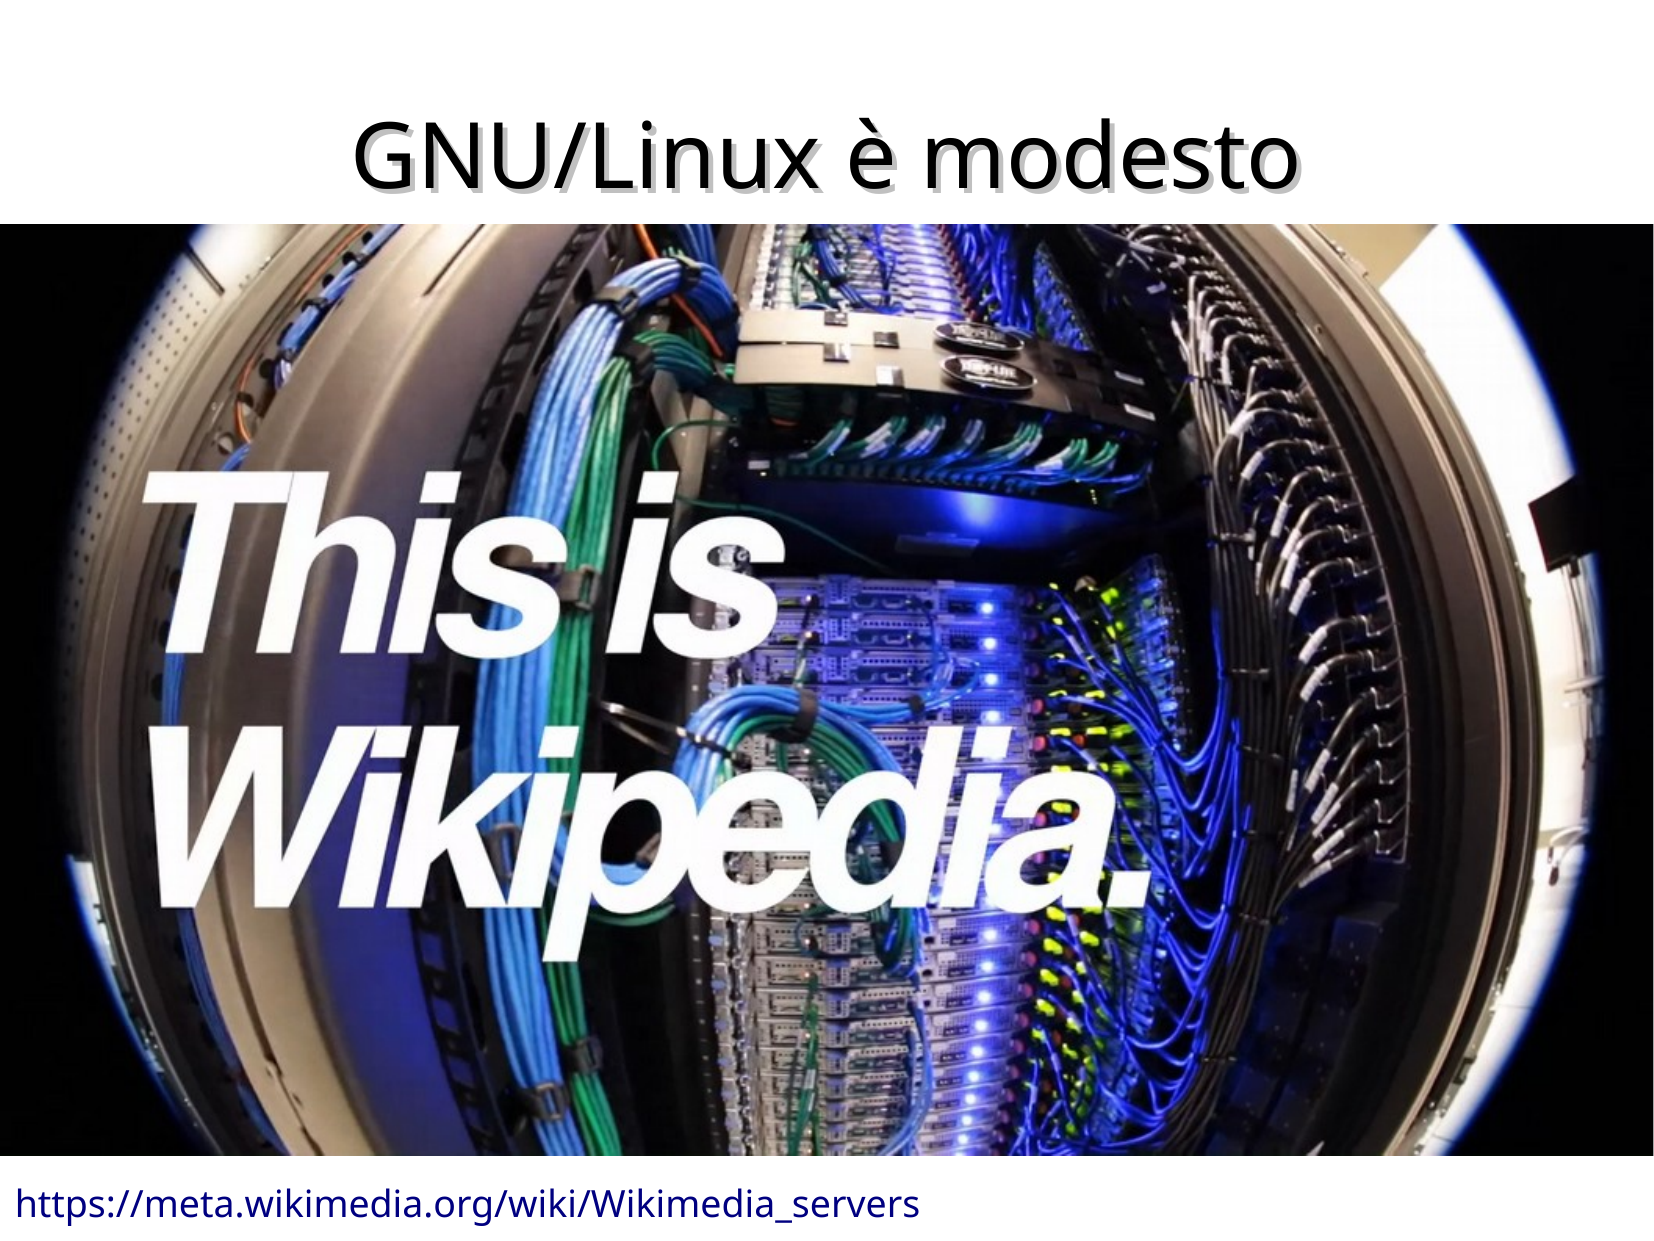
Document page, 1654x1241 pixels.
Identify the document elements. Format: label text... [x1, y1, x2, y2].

title GNU/Linux è modesto [82, 49, 1571, 257]
text_box https://meta.wikimedia.org/wiki/Wikimedia_servers [0, 1170, 1036, 1229]
picture [0, 224, 1654, 1156]
